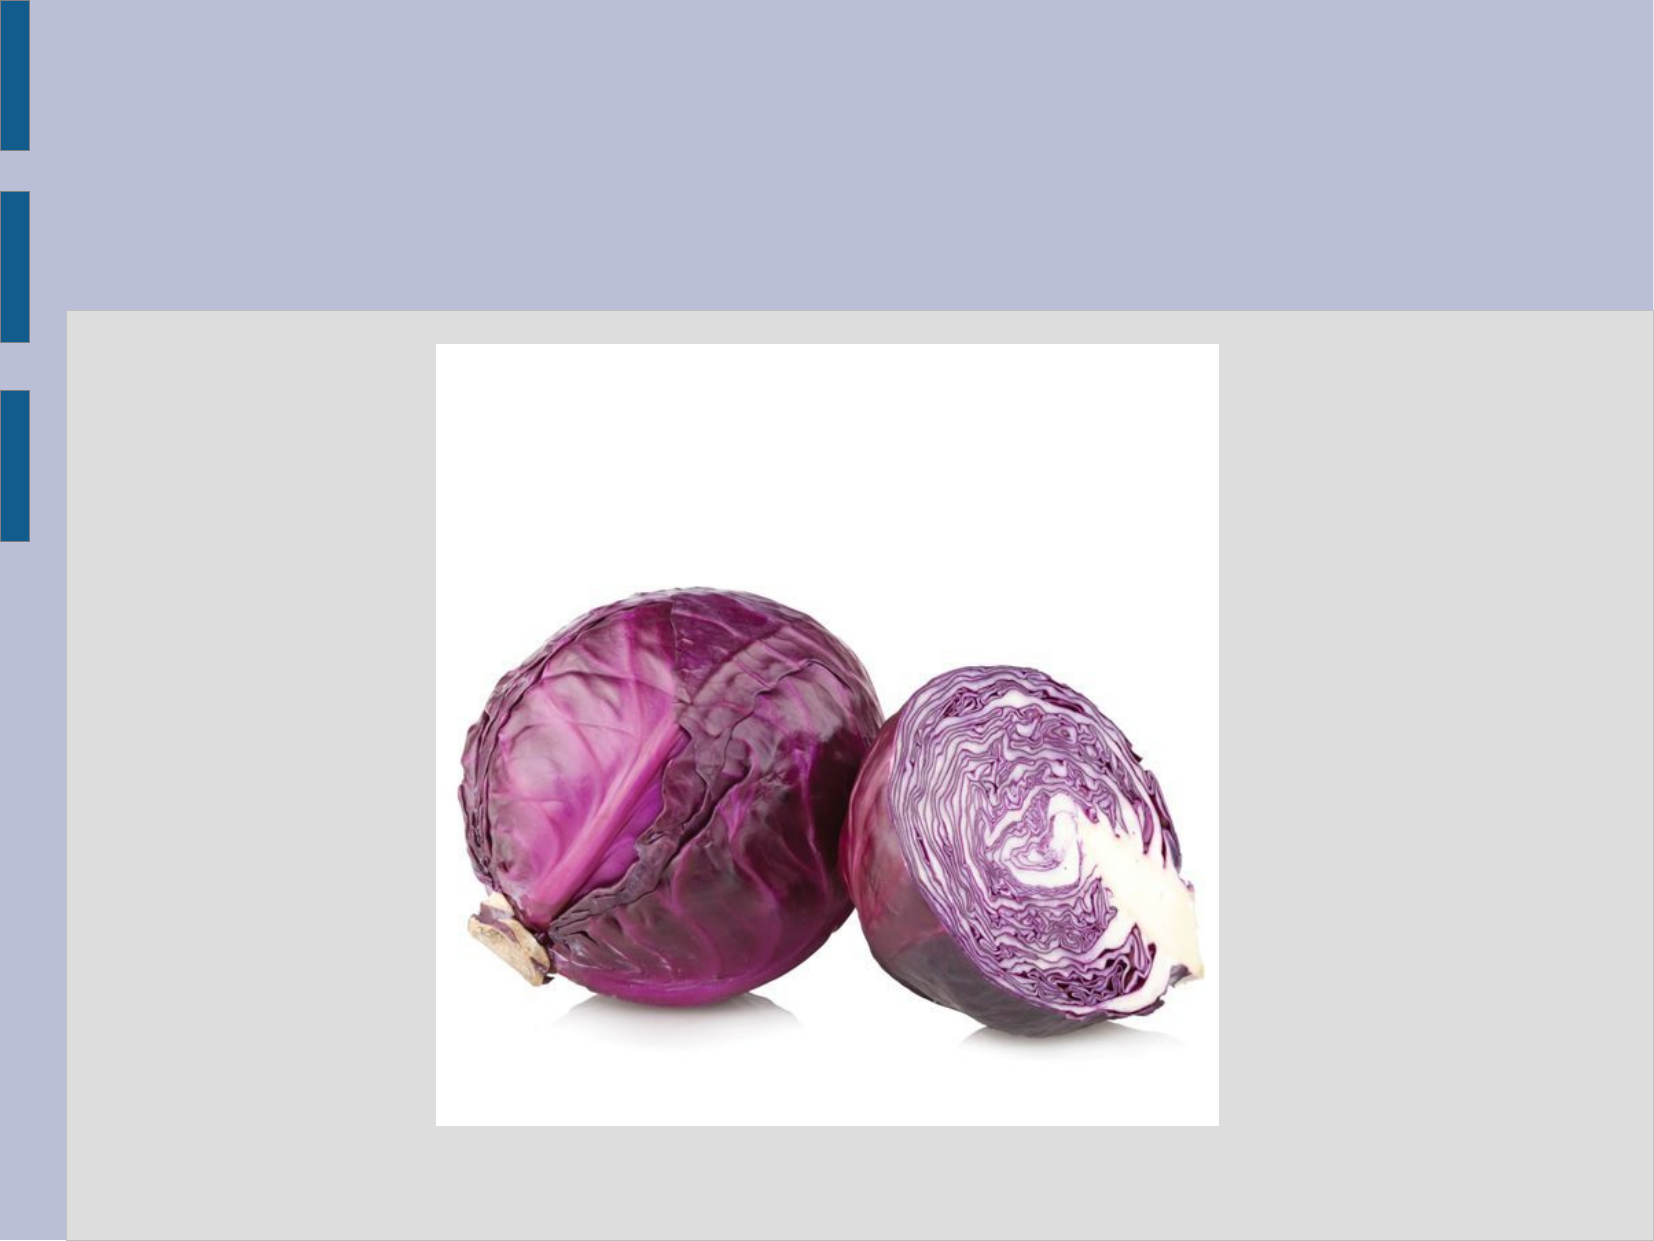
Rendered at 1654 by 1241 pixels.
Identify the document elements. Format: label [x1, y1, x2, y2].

picture [436, 344, 1219, 1126]
